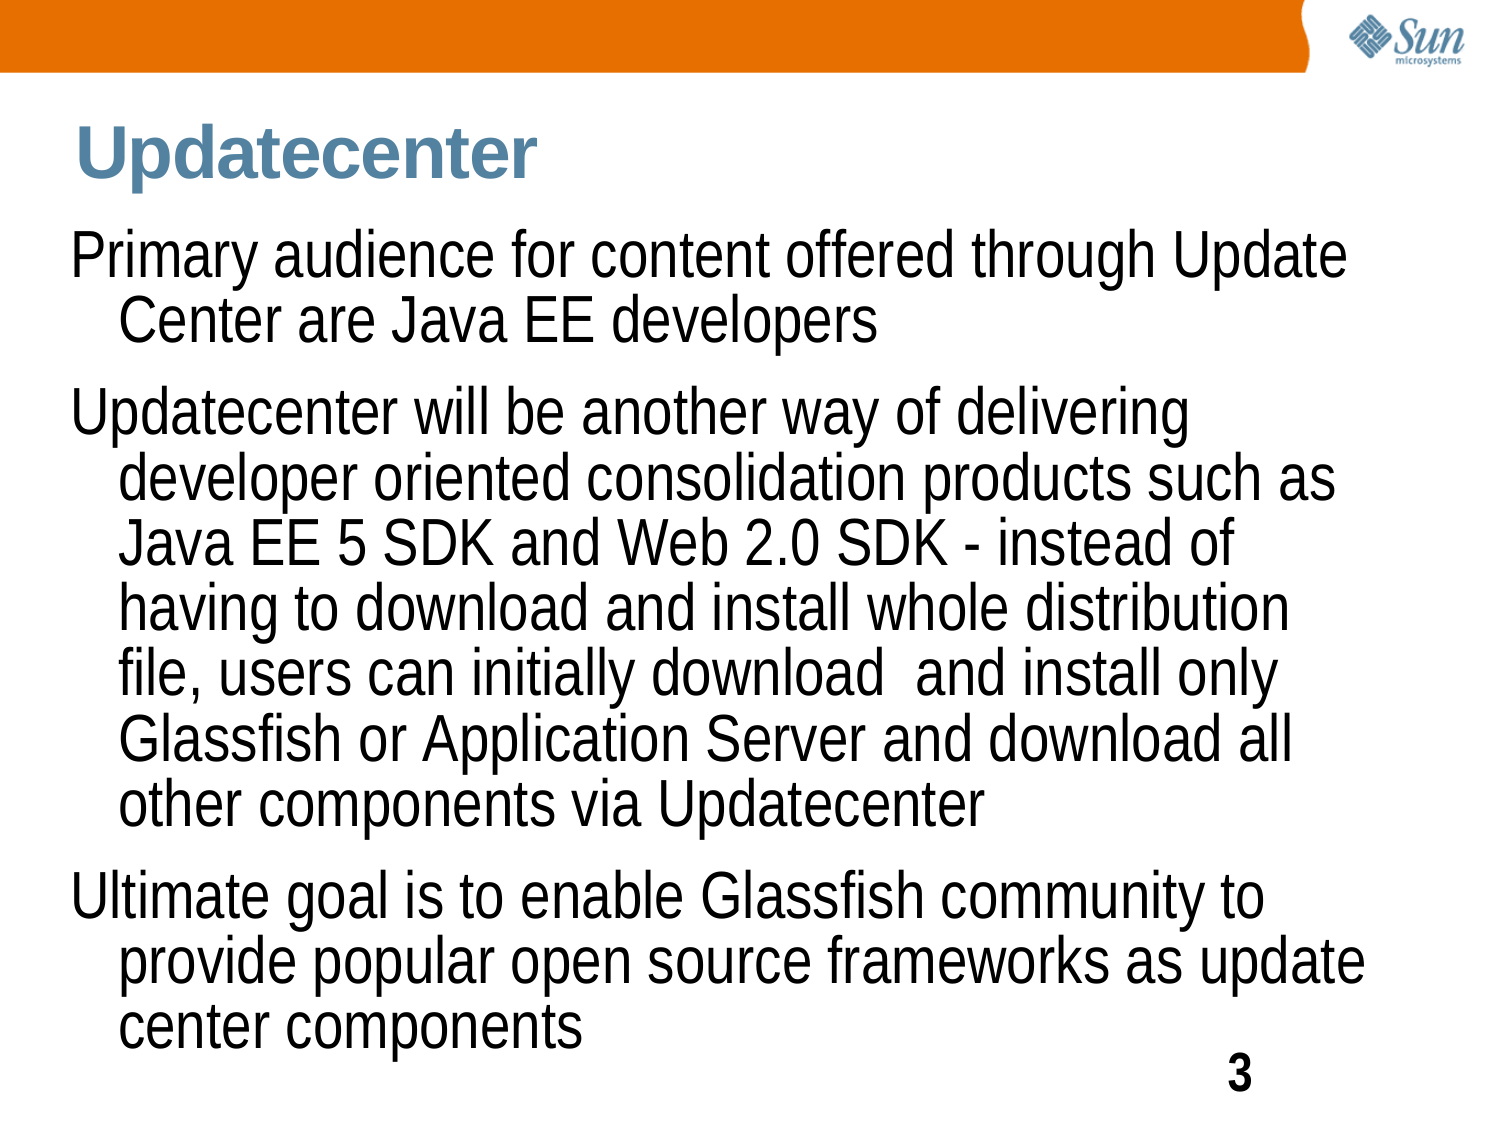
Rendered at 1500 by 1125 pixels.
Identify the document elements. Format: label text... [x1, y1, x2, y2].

picture [0, 0, 1500, 75]
title Updatecenter [75, 117, 1438, 232]
list Primary audience for content offered through Update Center are Java EE developers Updatecenter will be another way of delivering developer oriented consolidation products such as Java EE 5 SDK and Web 2.0 SDK - instead of having to download and install whole distribution file, users can initially download and install only Glassfish or Application Server and download all other components via Updatecenter Ultimate goal is to enable Glassfish community to provide popular open source frameworks as update center components [50, 224, 1388, 1060]
